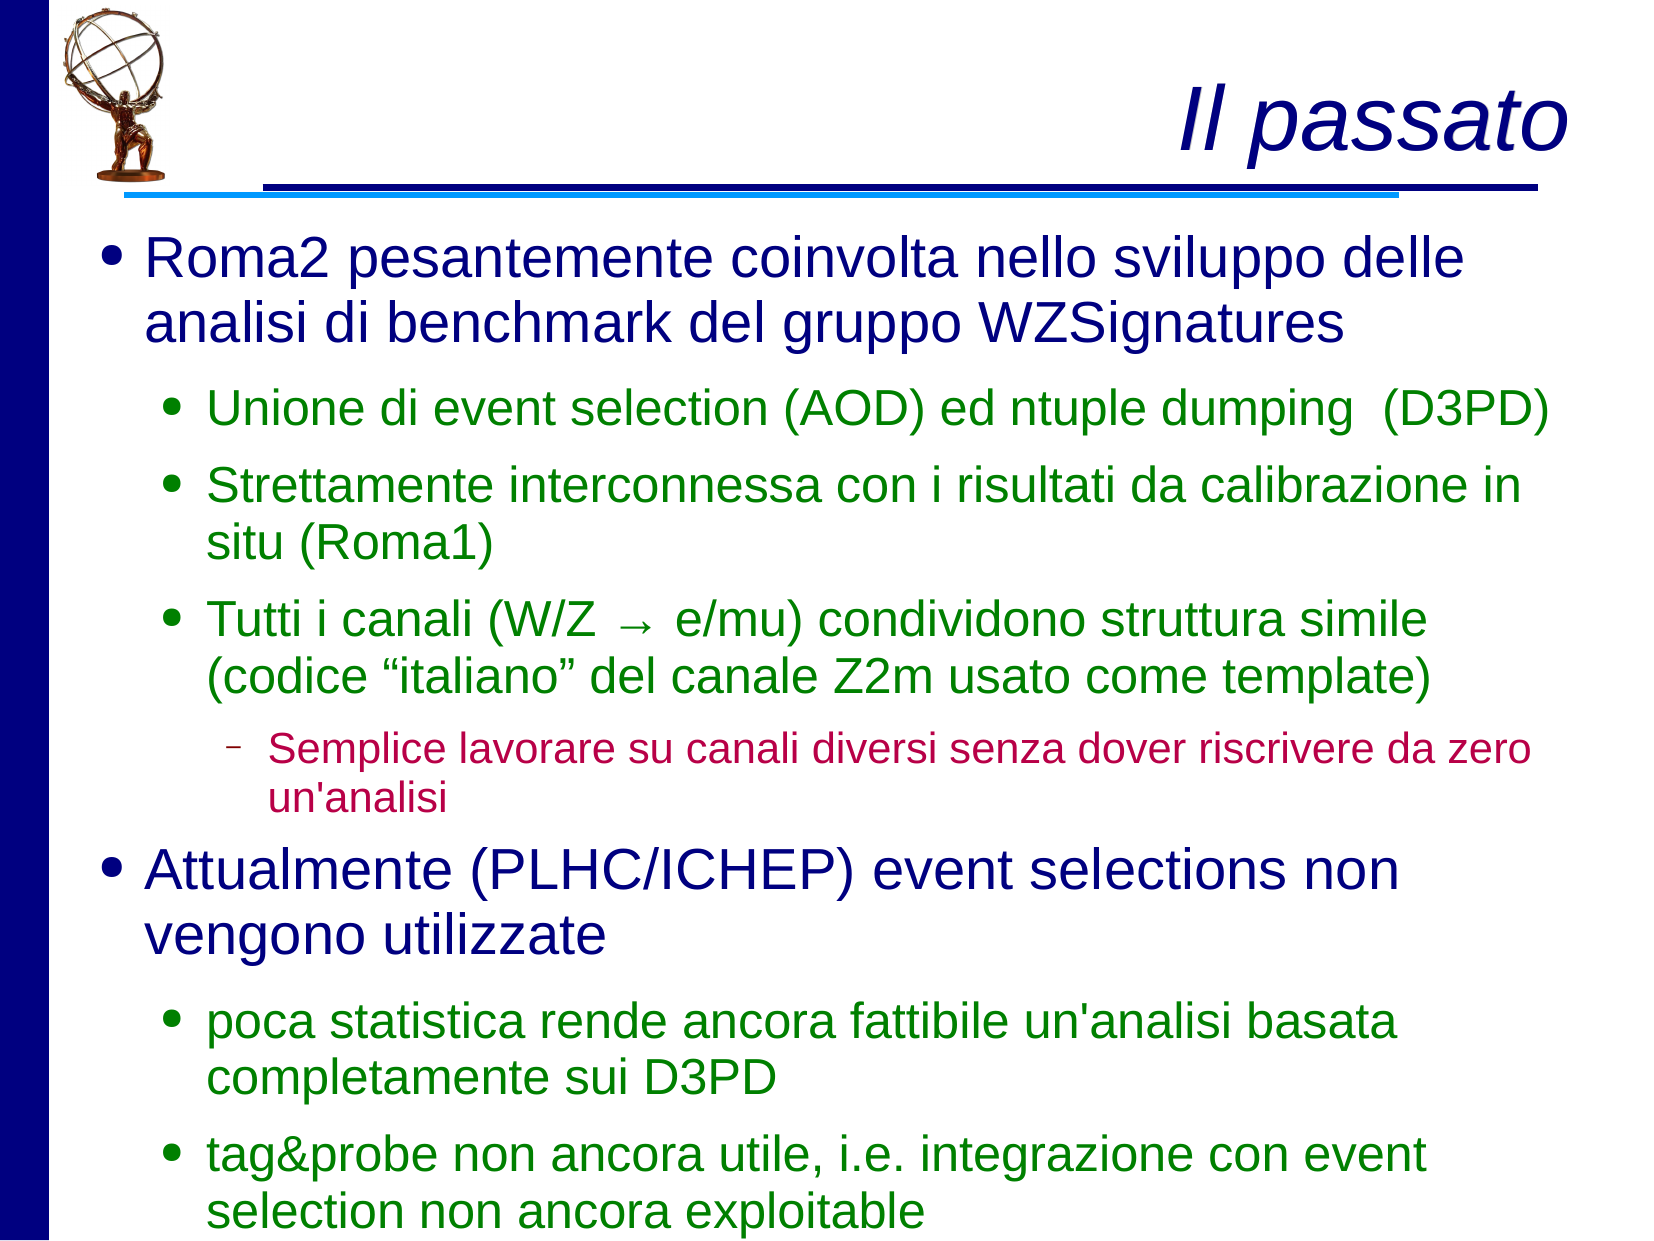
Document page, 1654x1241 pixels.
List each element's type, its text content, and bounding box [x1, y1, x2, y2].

list Roma2 pesantemente coinvolta nello sviluppo delle analisi di benchmark del gruppo WZSignatures Unione di event selection (AOD) ed ntuple dumping (D3PD) Strettamente interconnessa con i risultati da calibrazione in situ (Roma1) Tutti i canali (W/Z → e/mu) condividono struttura simile (codice “italiano” del canale Z2m usato come template) Semplice lavorare su canali diversi senza dover riscrivere da zero un'analisi Attualmente (PLHC/ICHEP) event selections non vengono utilizzate poca statistica rende ancora fattibile un'analisi basata completamente sui D3PD tag&probe non ancora utile, i.e. integrazione con event selection non ancora exploitable [82, 225, 1571, 1241]
picture [57, 5, 170, 186]
title Il passato [82, 56, 1571, 181]
